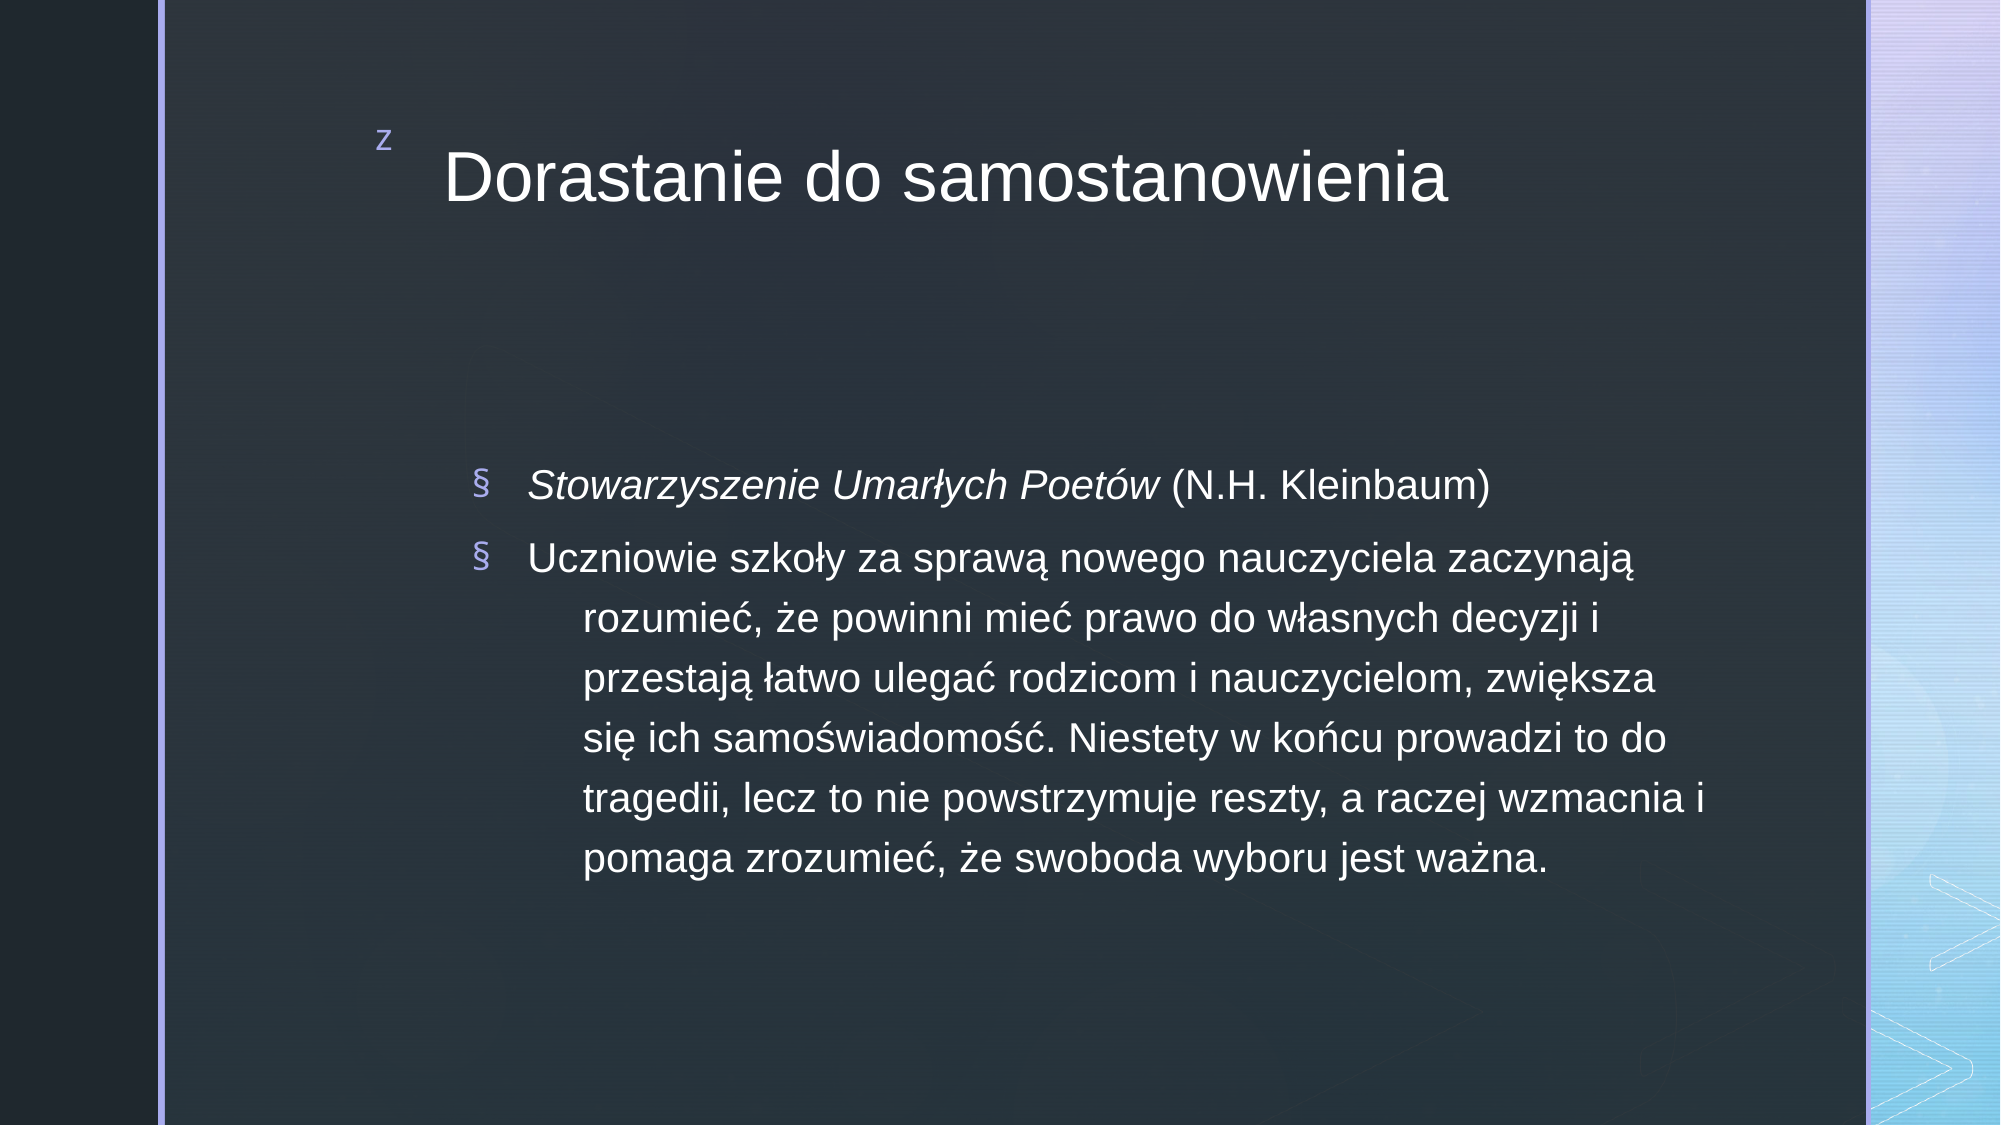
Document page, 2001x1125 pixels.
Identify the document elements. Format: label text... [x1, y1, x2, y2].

list Stowarzyszenie Umarłych Poetów (N.H. Kleinbaum) Uczniowie szkoły za sprawą nowego nauczyciela zaczynają rozumieć, że powinni mieć prawo do własnych decyzji i przestają łatwo ulegać rodzicom i nauczycielom, zwiększa się ich samoświadomość. Niestety w końcu prowadzi to do tragedii, lecz to nie powstrzymuje reszty, a raczej wzmacnia i pomaga zrozumieć, że swoboda wyboru jest ważna. [454, 336, 1734, 993]
title Dorastanie do samostanowienia [428, 132, 1734, 310]
